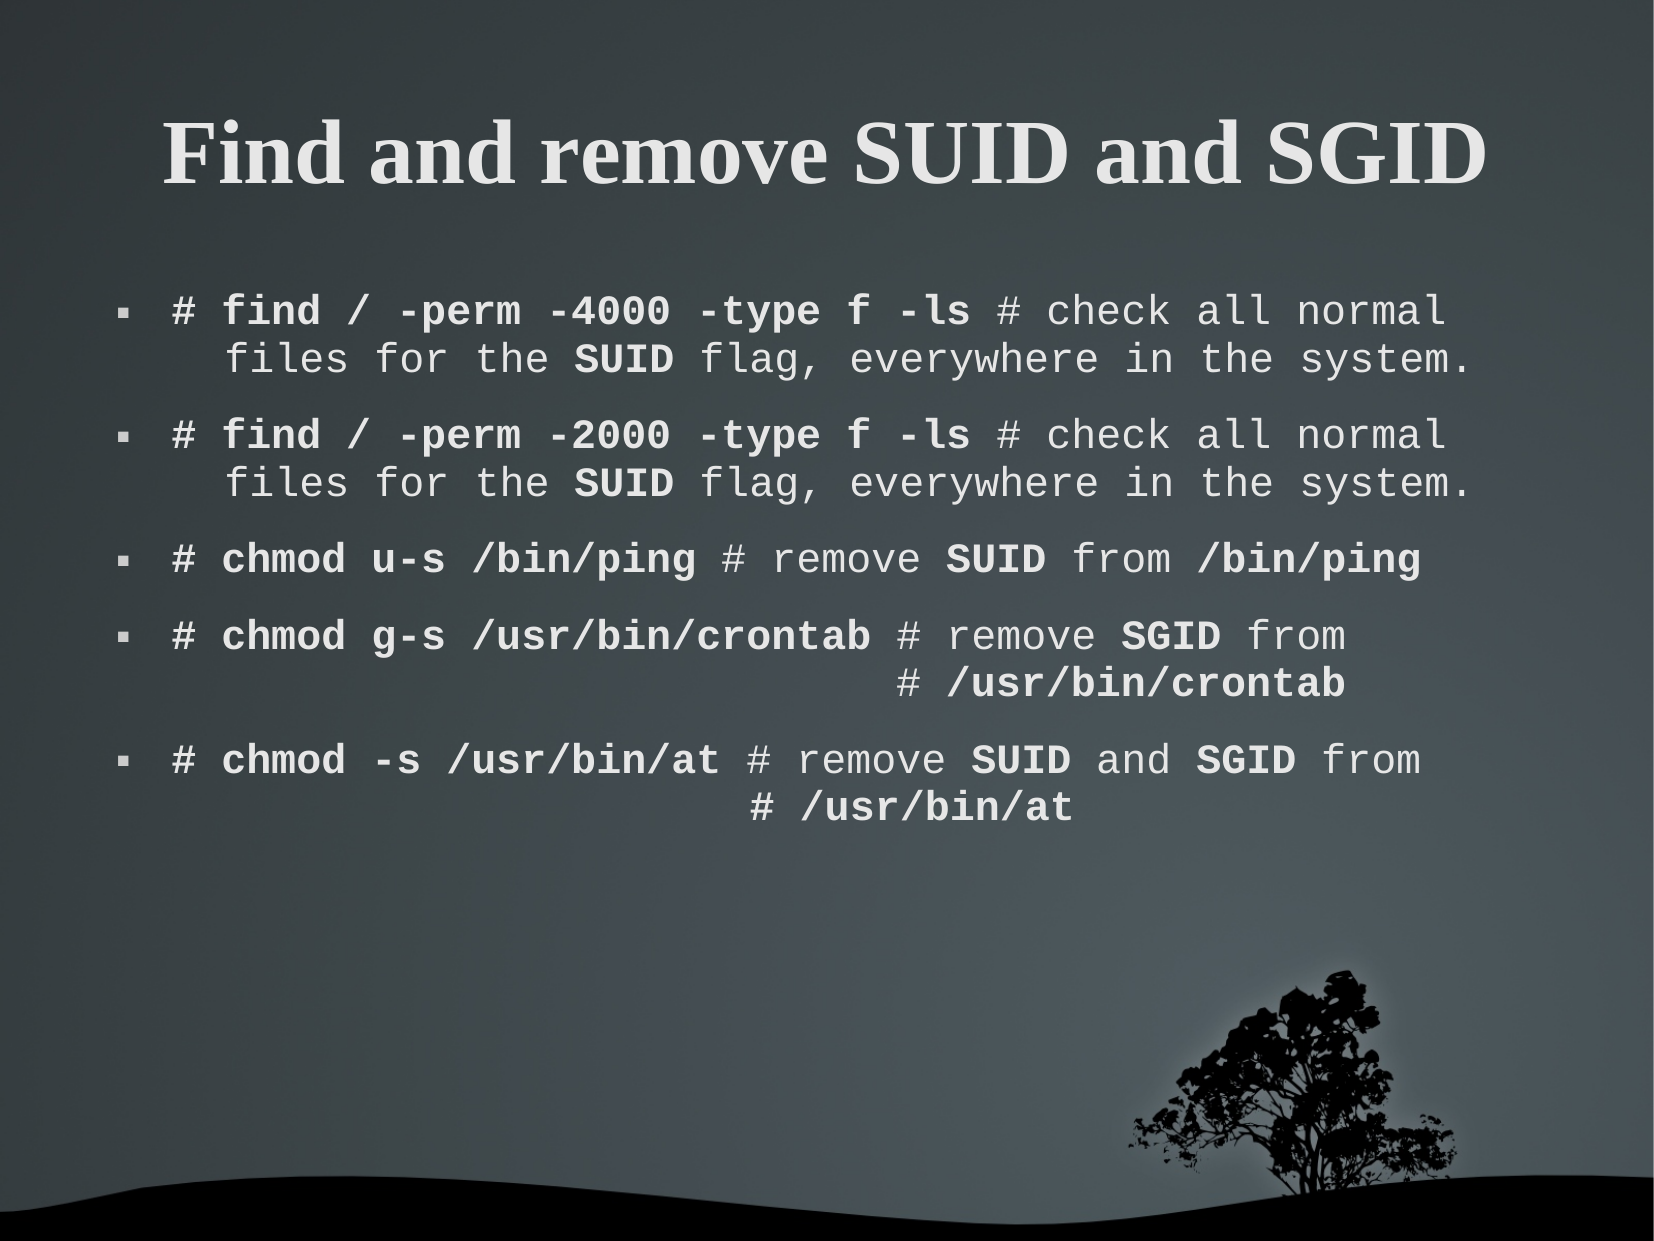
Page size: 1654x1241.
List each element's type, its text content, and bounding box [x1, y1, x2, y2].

title Find and remove SUID and SGID [82, 33, 1571, 273]
picture [0, 0, 1654, 1241]
list # find / -perm -4000 -type f -ls # check all normal files for the SUID flag, everywhere in the system. # find / -perm -2000 -type f -ls # check all normal files for the SUID flag, everywhere in the system. # chmod u-s /bin/ping # remove SUID from /bin/ping # chmod g-s /usr/bin/crontab # remove SGID from # /usr/bin/crontab # chmod -s /usr/bin/at # remove SUID and SGID from # /usr/bin/at [82, 290, 1571, 1156]
